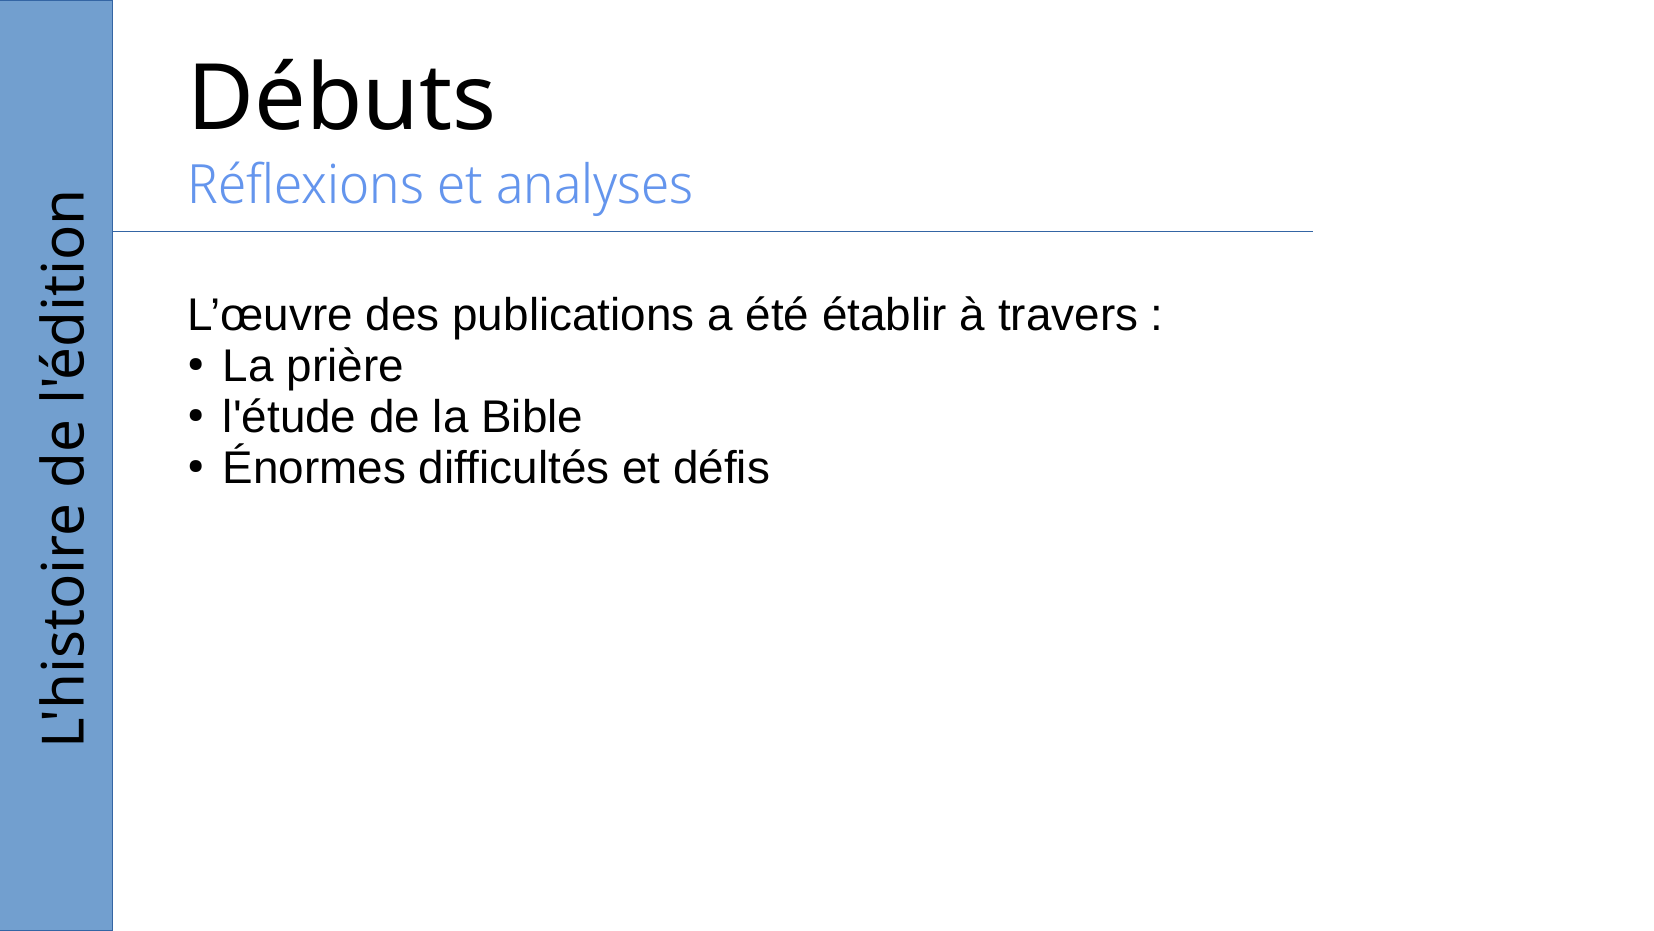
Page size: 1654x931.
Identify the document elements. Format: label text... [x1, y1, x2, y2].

text_box [0, 0, 113, 931]
subtitle L’œuvre des publications a été établir à travers : La prière l'étude de la Bible Énormes difficultés et défis [187, 288, 1313, 863]
title Débuts [187, 34, 1571, 125]
text_box L'histoire de l'édition [13, 37, 105, 901]
title Réflexions et analyses [187, 125, 1571, 239]
